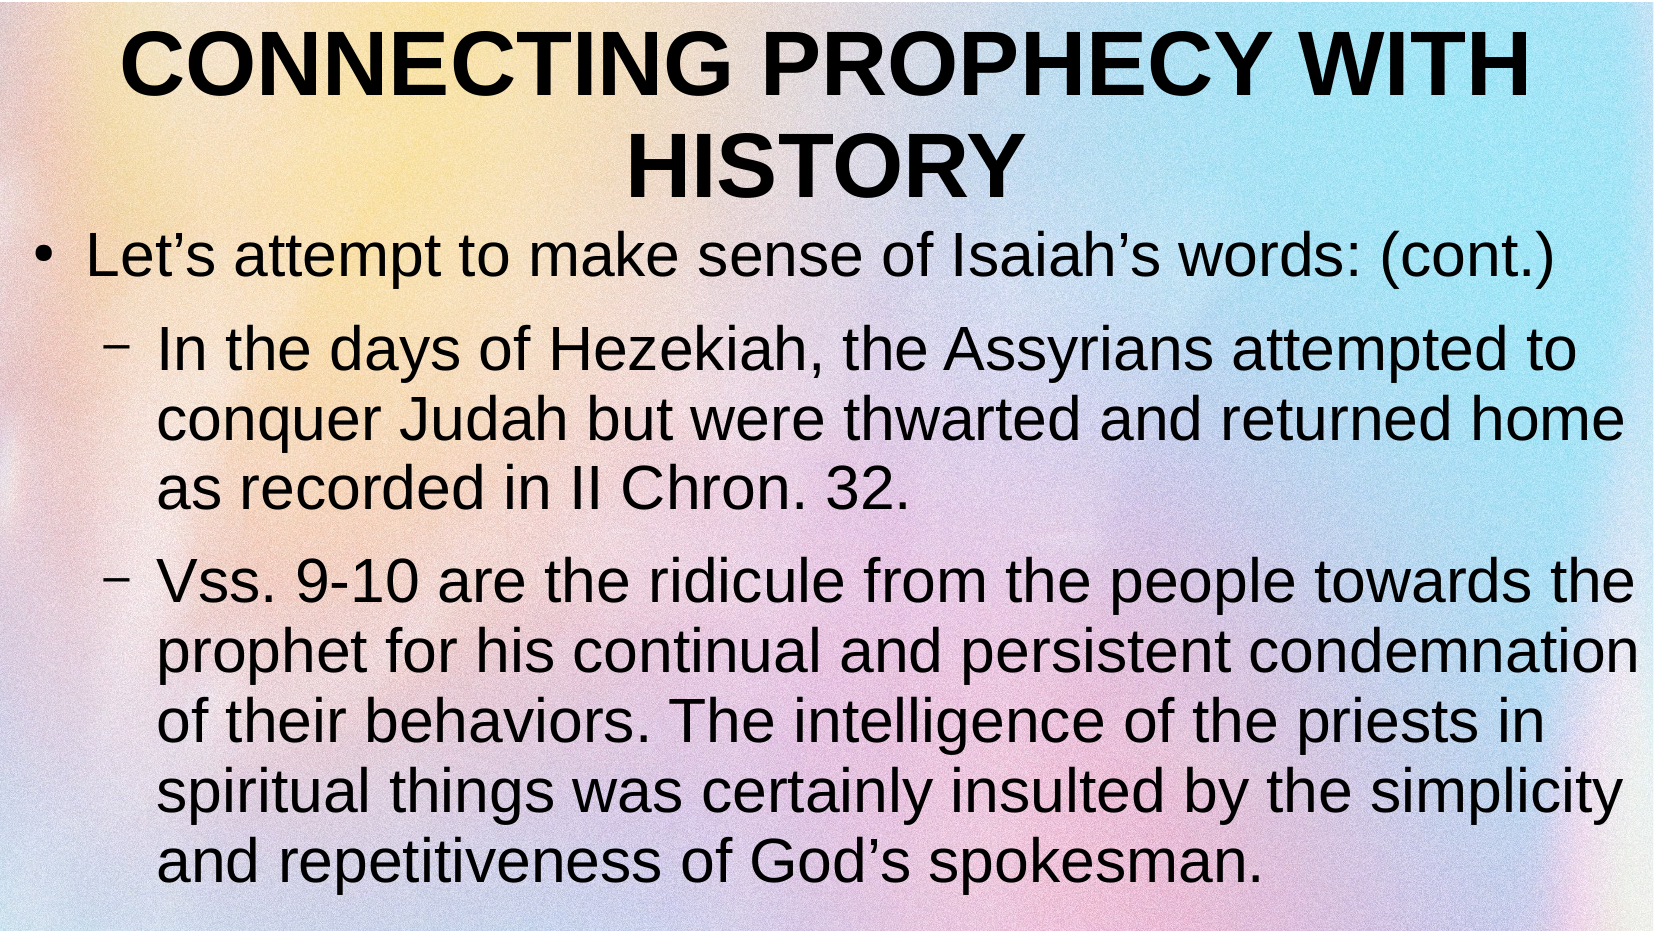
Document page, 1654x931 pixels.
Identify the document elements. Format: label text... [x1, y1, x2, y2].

title CONNECTING PROPHECY WITH HISTORY [82, 12, 1571, 218]
picture [0, 2, 1654, 931]
list Let’s attempt to make sense of Isaiah’s words: (cont.) In the days of Hezekiah, the Assyrians attempted to conquer Judah but were thwarted and returned home as recorded in II Chron. 32. Vss. 9-10 are the ridicule from the people towards the prophet for his continual and persistent condemnation of their behaviors. The intelligence of the priests in spiritual things was certainly insulted by the simplicity and repetitiveness of God’s spokesman. [15, 220, 1651, 931]
